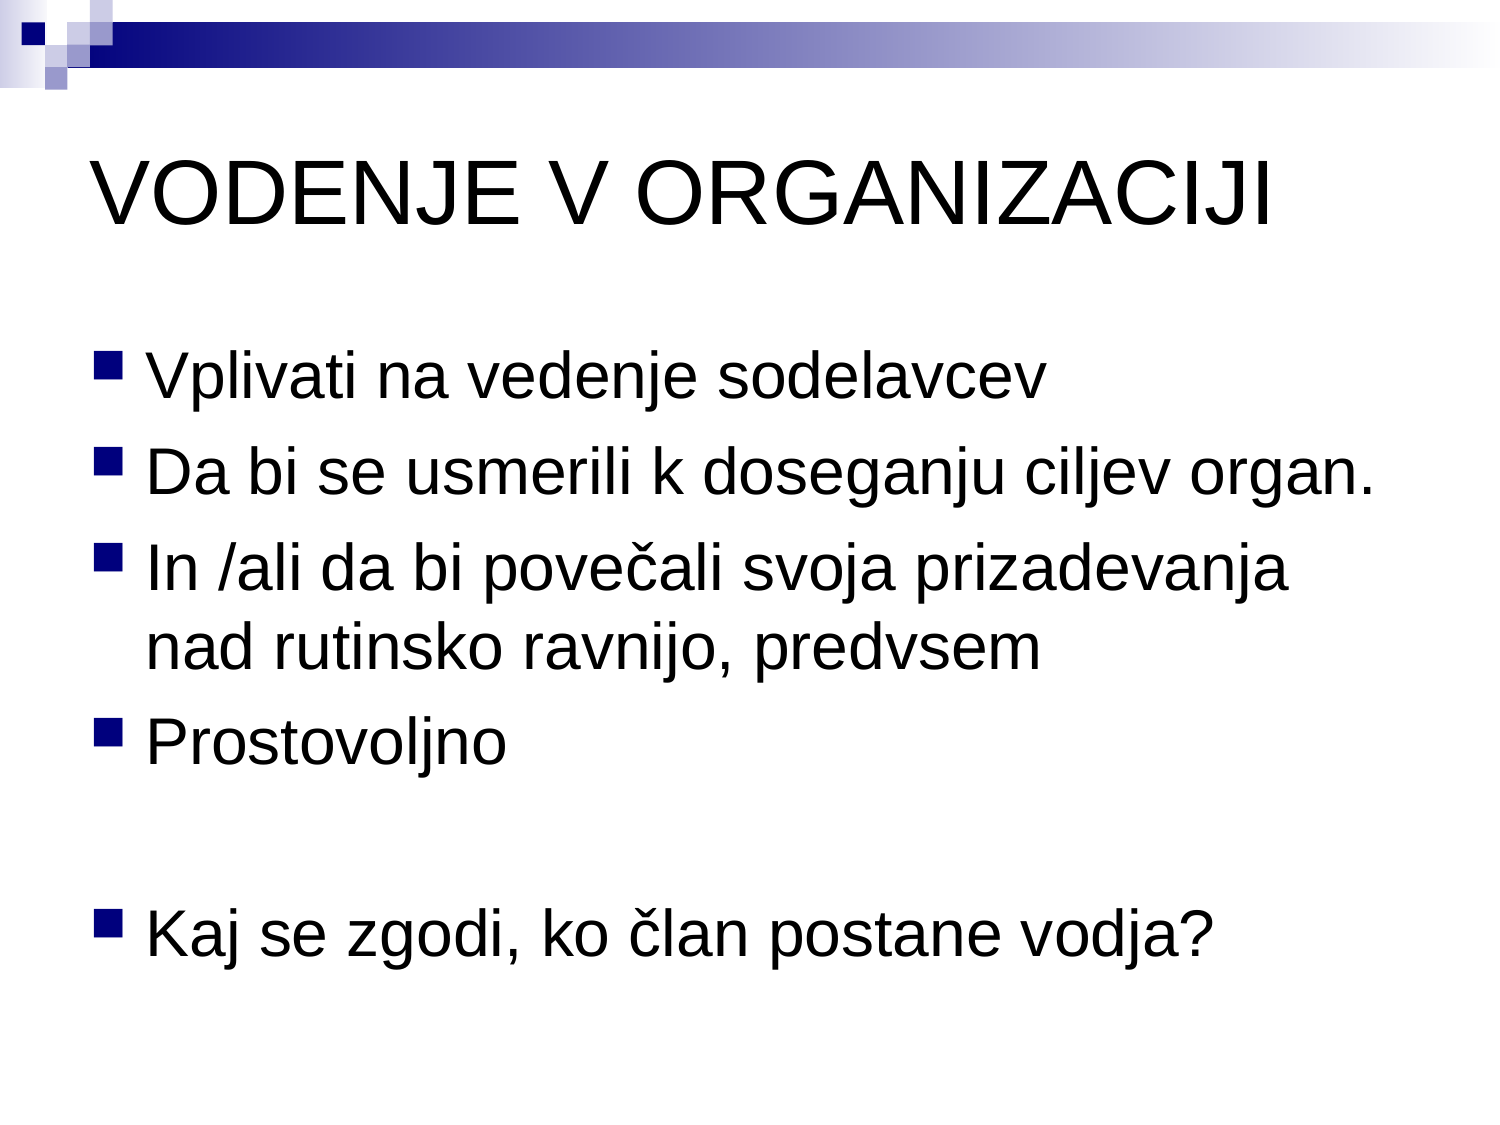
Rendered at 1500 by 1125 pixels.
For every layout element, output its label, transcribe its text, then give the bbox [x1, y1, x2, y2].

title VODENJE V ORGANIZACIJI [75, 75, 1426, 301]
list Vplivati na vedenje sodelavcev Da bi se usmerili k doseganju ciljev organ. In /ali da bi povečali svoja prizadevanja nad rutinsko ravnijo, predvsem Prostovoljno Kaj se zgodi, ko član postane vodja? [75, 324, 1426, 984]
